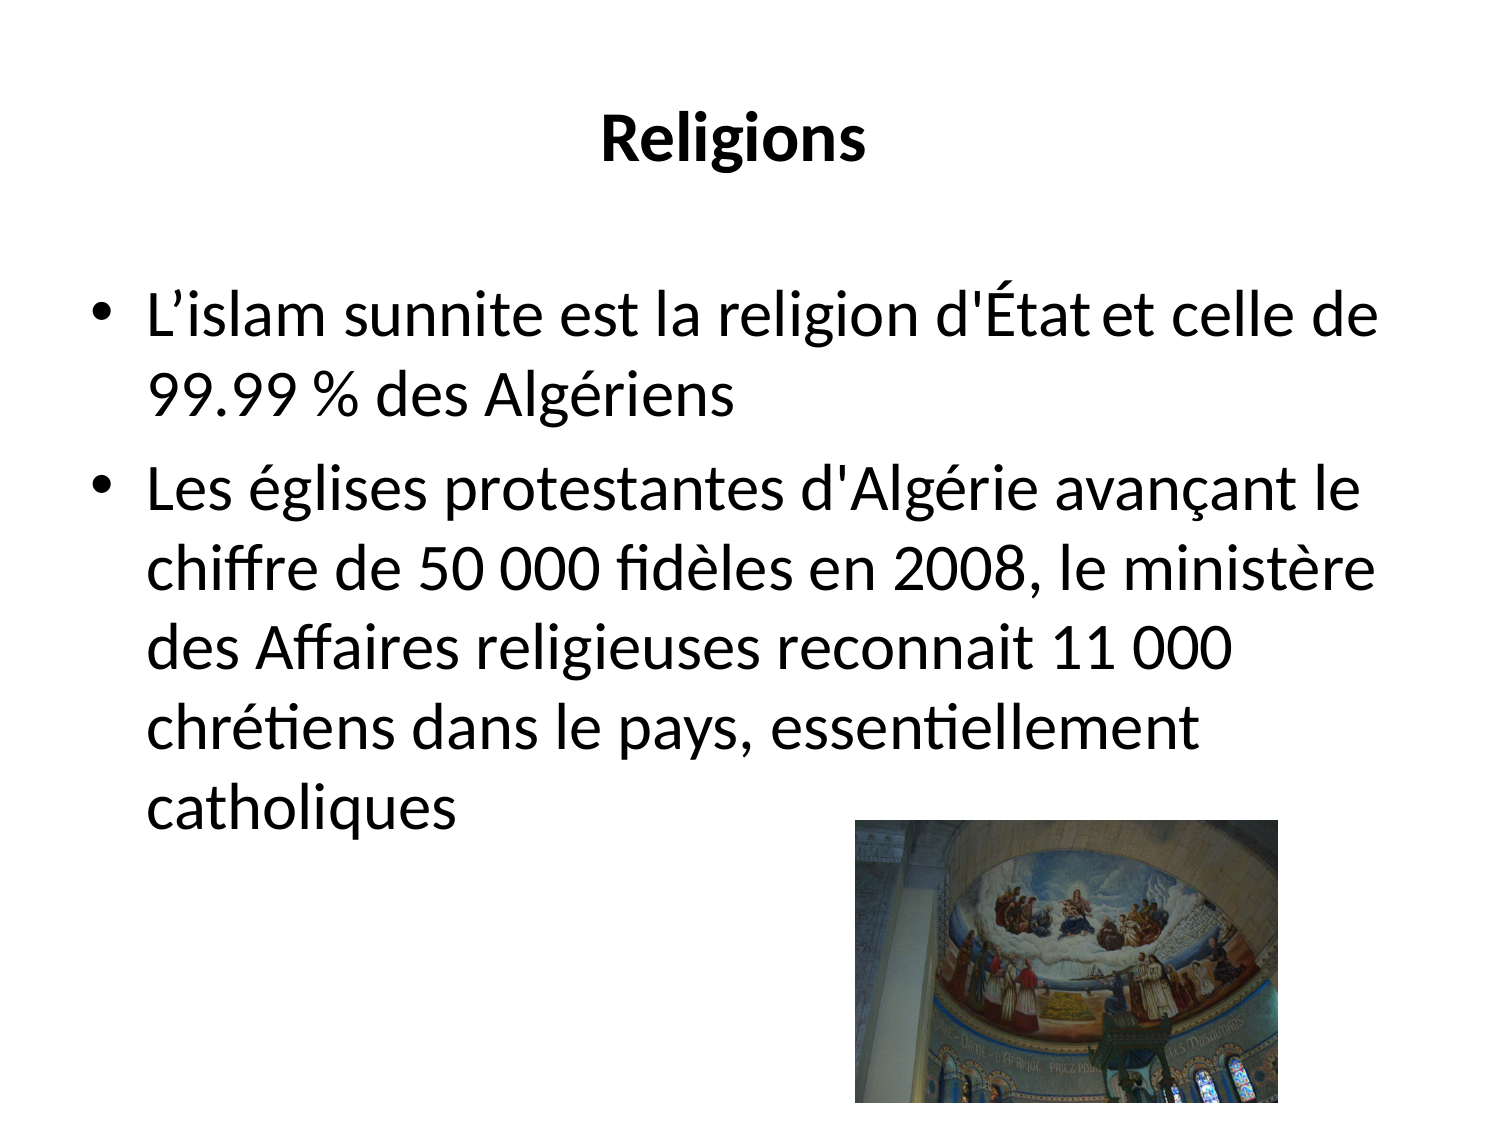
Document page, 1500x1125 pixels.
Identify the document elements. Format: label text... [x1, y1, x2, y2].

picture [855, 820, 1278, 1103]
title Religions [58, 82, 1409, 270]
list L’islam sunnite est la religion d'État et celle de 99.99 % des Algériens Les églises protestantes d'Algérie avançant le chiffre de 50 000 fidèles en 2008, le ministère des Affaires religieuses reconnait 11 000 chrétiens dans le pays, essentiellement catholiques [75, 262, 1425, 1005]
